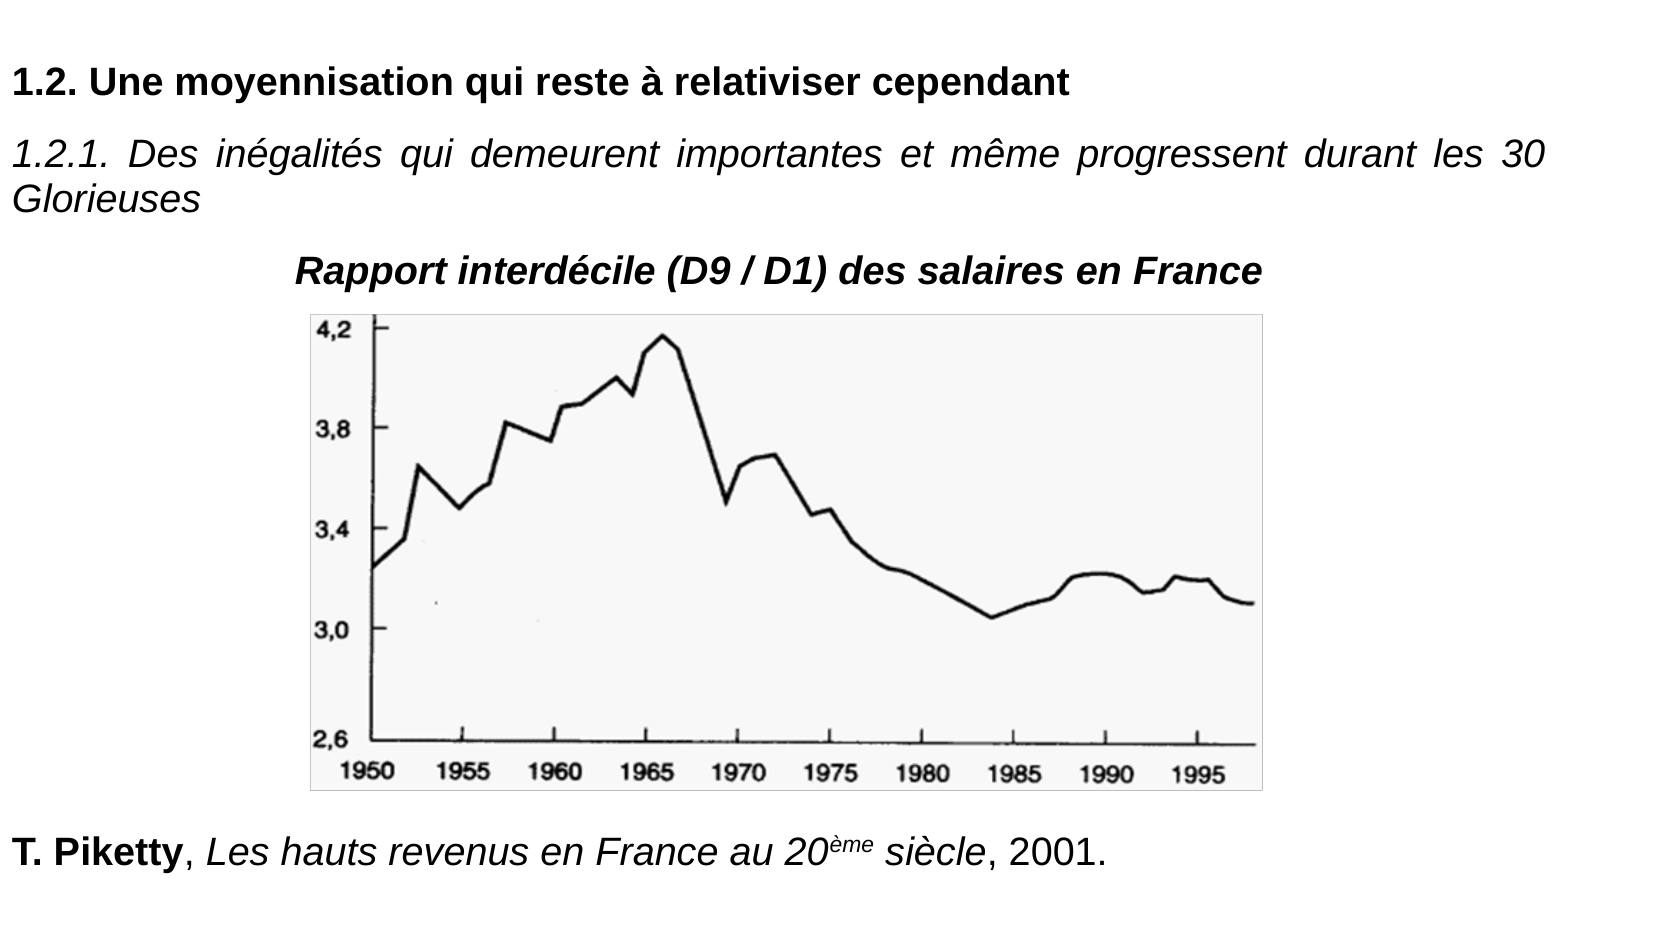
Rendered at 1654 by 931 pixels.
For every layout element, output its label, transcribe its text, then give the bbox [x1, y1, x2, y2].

picture [307, 311, 1264, 792]
list 1.2. Une moyennisation qui reste à relativiser cependant 1.2.1. Des inégalités qui demeurent importantes et même progressent durant les 30 Glorieuses Rapport interdécile (D9 / D1) des salaires en France T. Piketty, Les hauts revenus en France au 20ème siècle, 2001. [11, 59, 1548, 875]
